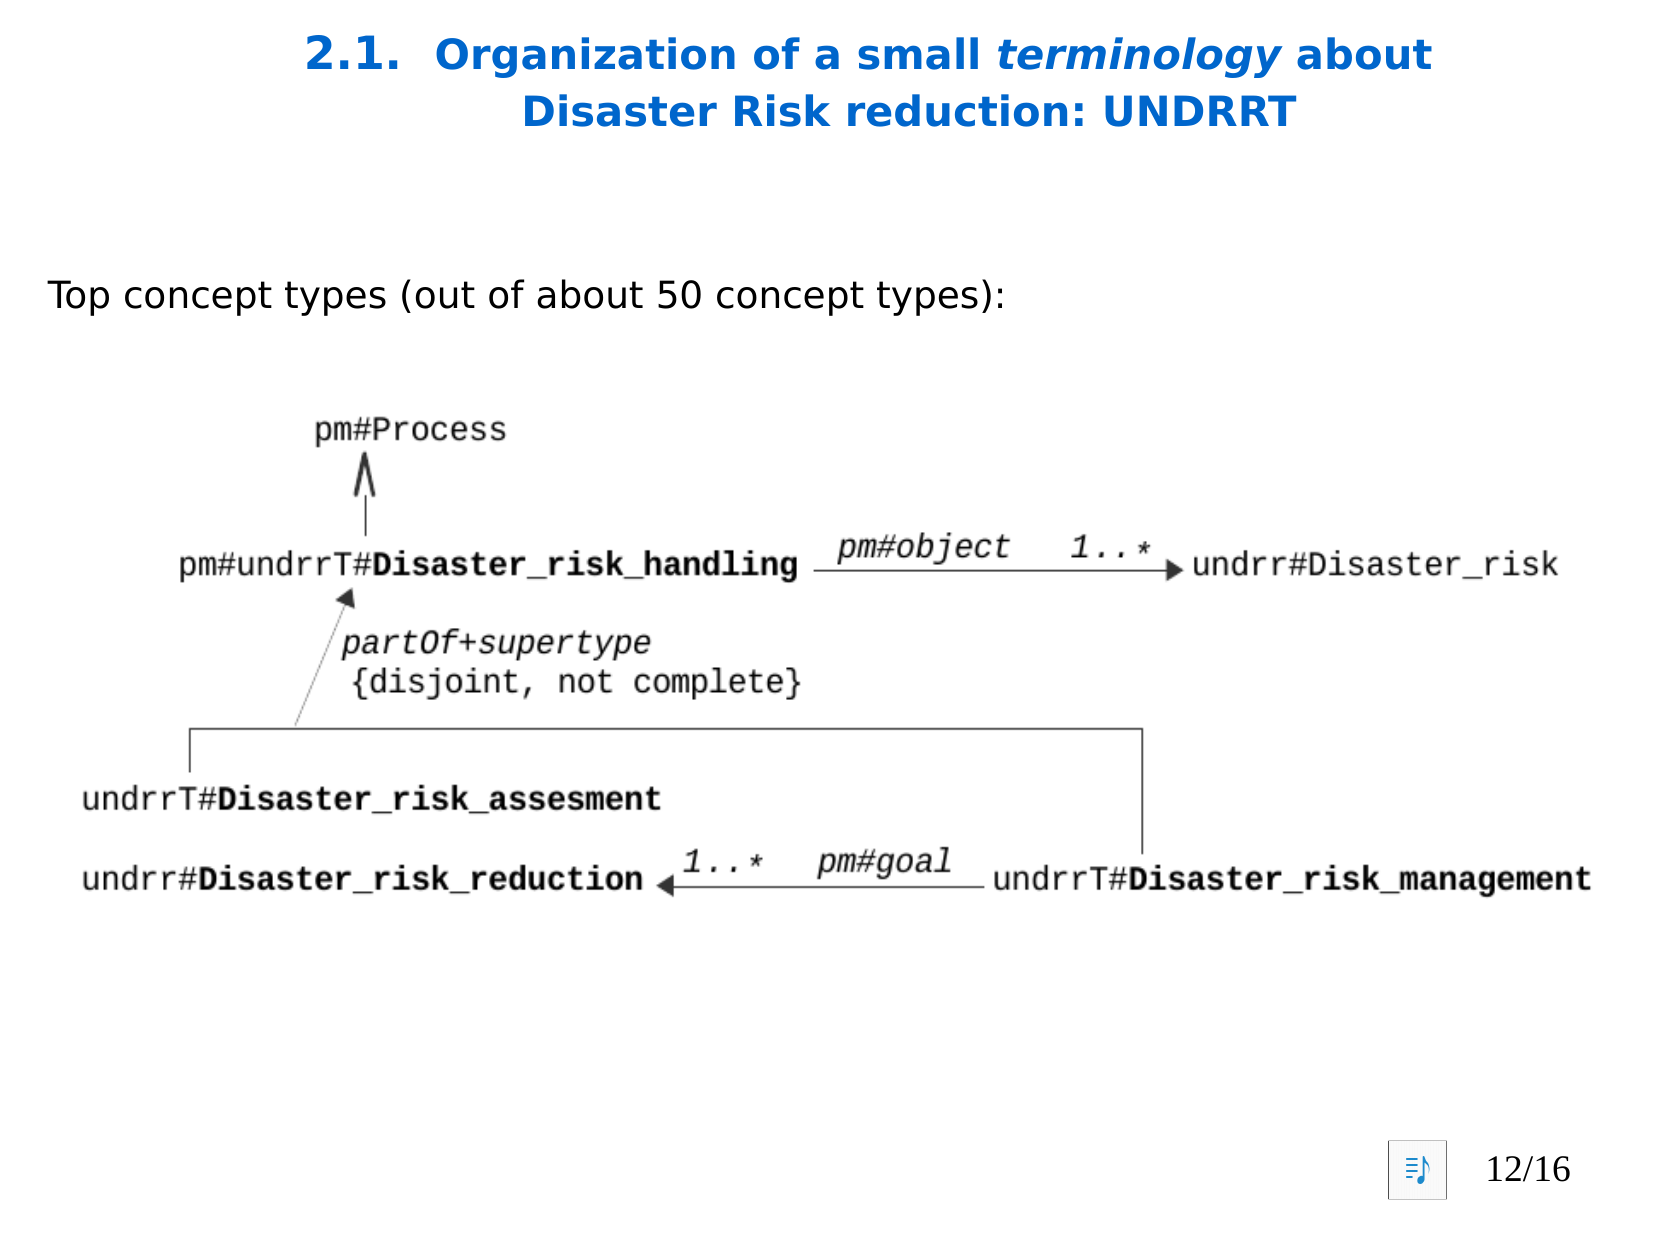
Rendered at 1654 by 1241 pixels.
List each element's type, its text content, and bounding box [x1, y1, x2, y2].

picture [75, 412, 1594, 899]
subtitle Top concept types (out of about 50 concept types): [0, 171, 1651, 1088]
title 2.1. Organization of a small terminology about Disaster Risk reduction: UNDRRT [0, 4, 1651, 151]
text_box [1387, 1140, 1448, 1201]
